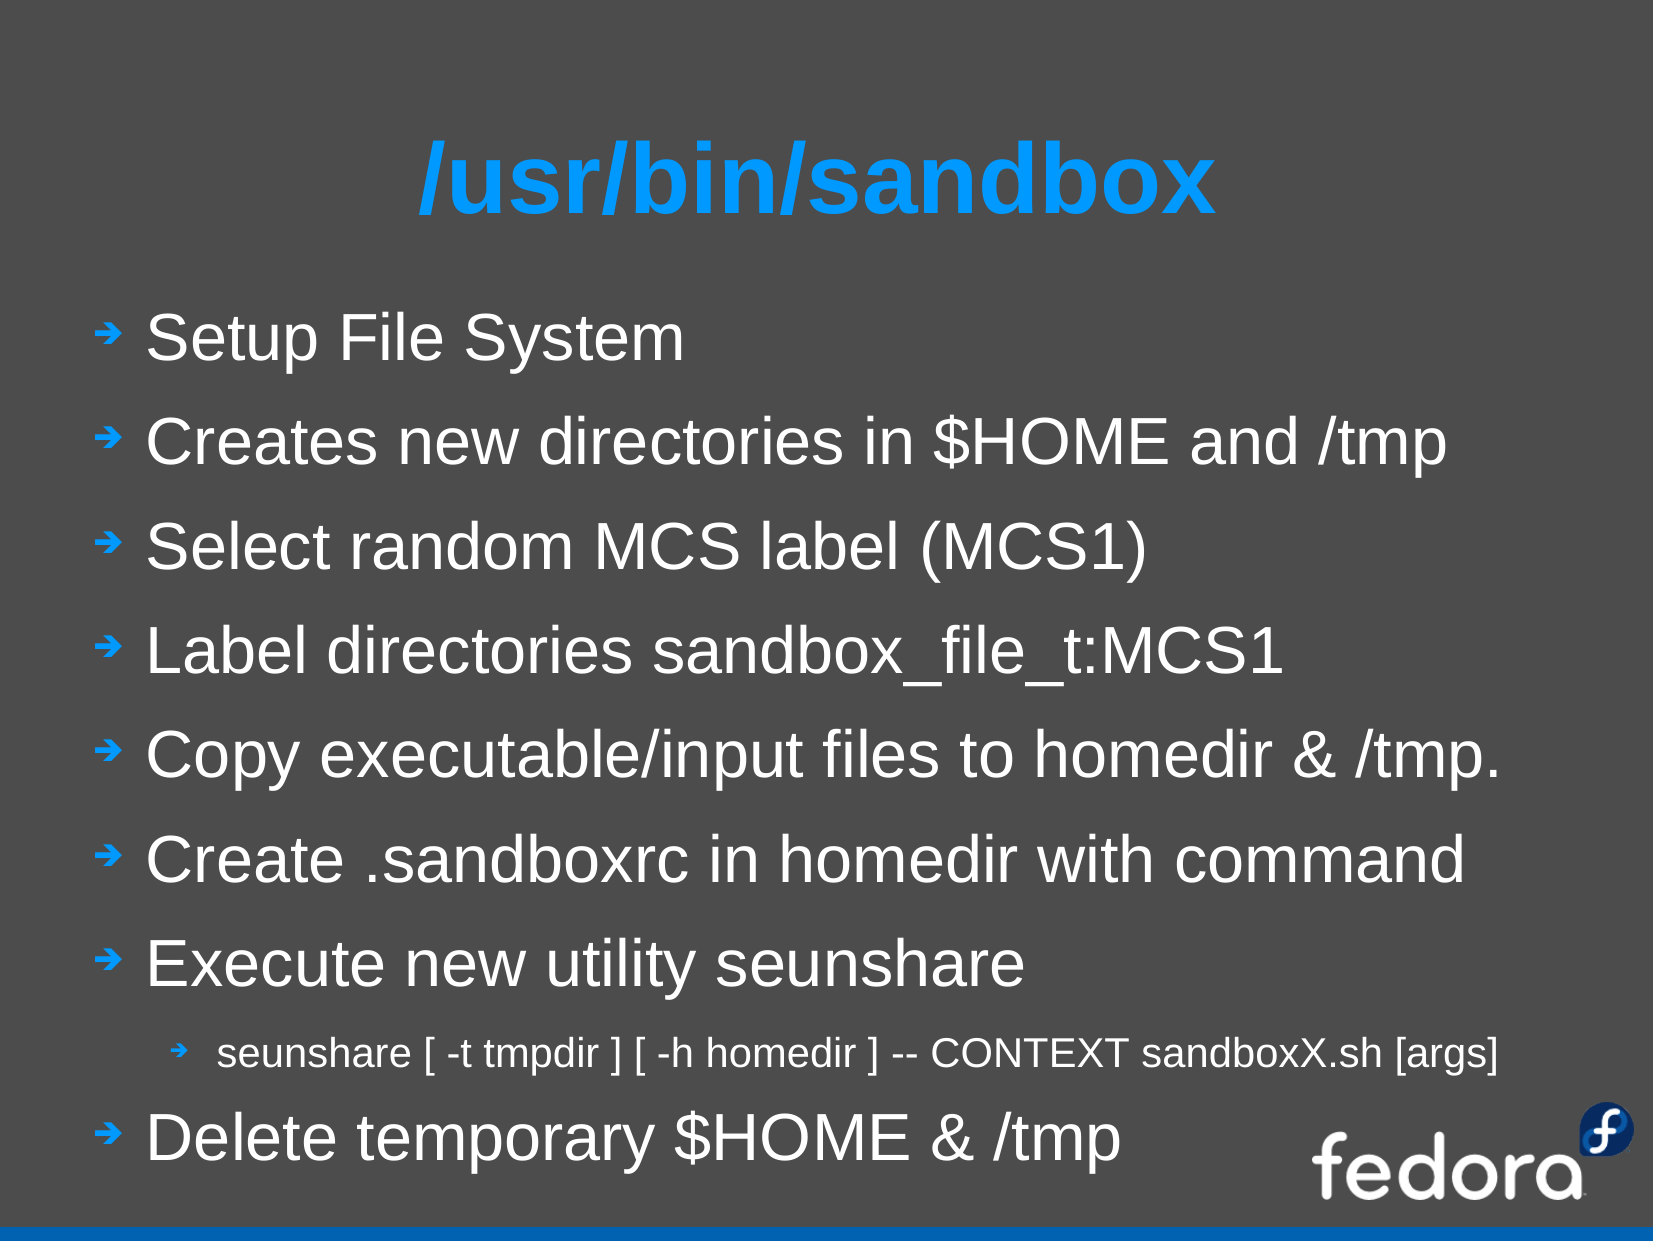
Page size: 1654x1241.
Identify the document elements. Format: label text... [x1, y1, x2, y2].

picture [1312, 1102, 1634, 1200]
title /usr/bin/sandbox [112, 75, 1524, 283]
list Setup File System Creates new directories in $HOME and /tmp Select random MCS label (MCS1) Label directories sandbox_file_t:MCS1 Copy executable/input files to homedir & /tmp. Create .sandboxrc in homedir with command Execute new utility seunshare seunshare [ -t tmpdir ] [ -h homedir ] -- CONTEXT sandboxX.sh [args] Delete temporary $HOME & /tmp [74, 300, 1575, 1176]
